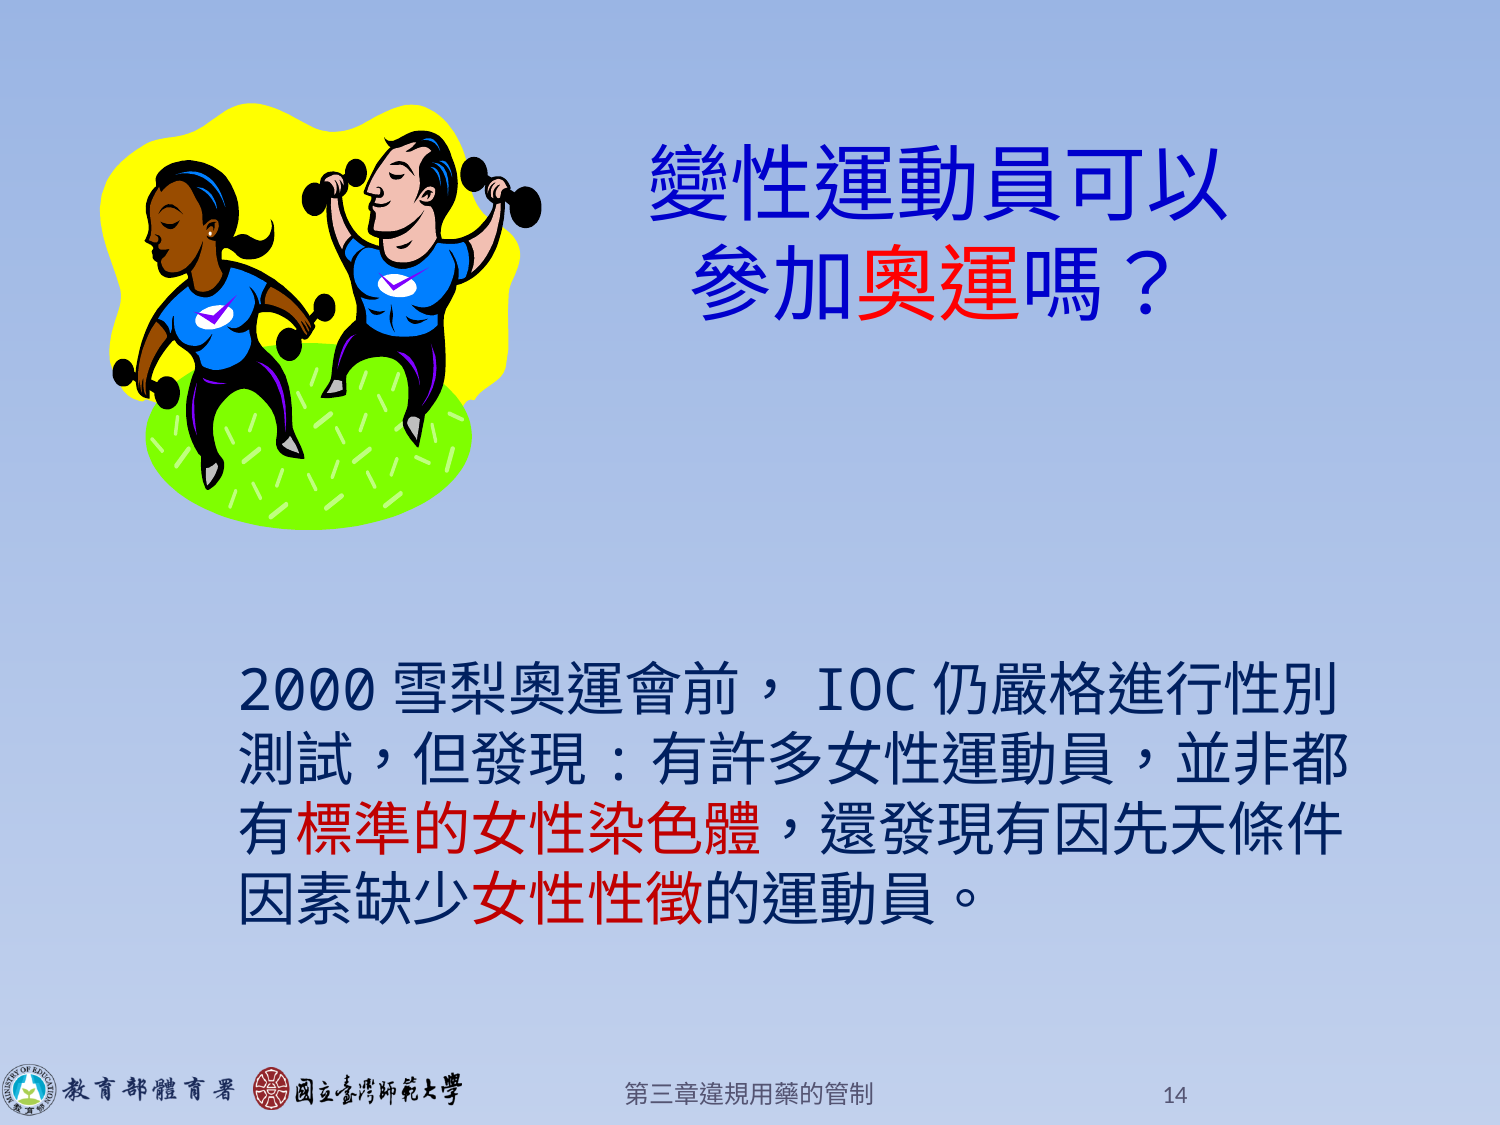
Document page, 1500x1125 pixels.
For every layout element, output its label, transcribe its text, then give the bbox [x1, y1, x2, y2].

picture [88, 95, 542, 530]
text_box [1147, 1063, 1498, 1124]
title 變性運動員可以 參加奧運嗎？ [301, 0, 1500, 462]
text_box 2000雪梨奧運會前，IOC仍嚴格進行性別測試，但發現:有許多女性運動員，並非都有標準的女性染色體，還發現有因先天條件因素缺少女性性徵的運動員。 [223, 644, 1406, 940]
text_box 第三章違規用藥的管制 [512, 1063, 988, 1124]
